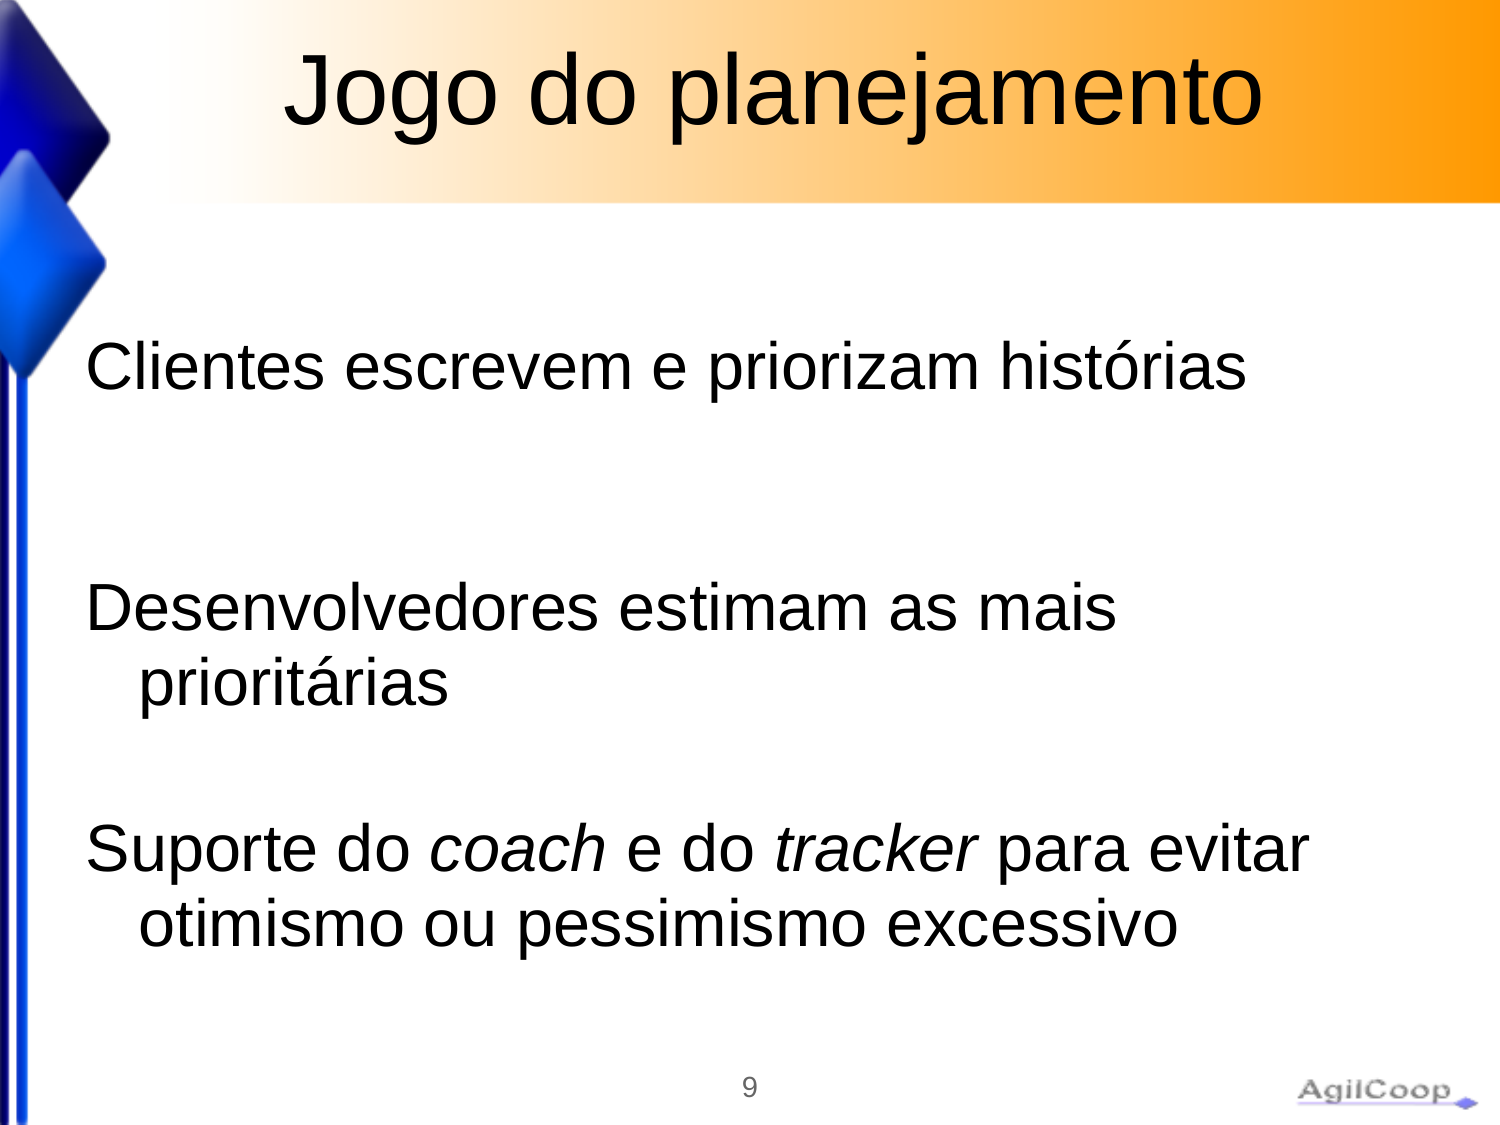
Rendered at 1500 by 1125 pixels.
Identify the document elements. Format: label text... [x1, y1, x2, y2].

picture [0, 0, 1500, 1125]
list Clientes escrevem e priorizam histórias Desenvolvedores estimam as mais prioritárias Suporte do coach e do tracker para evitar otimismo ou pessimismo excessivo [53, 321, 1412, 1028]
title Jogo do planejamento [124, 8, 1426, 172]
